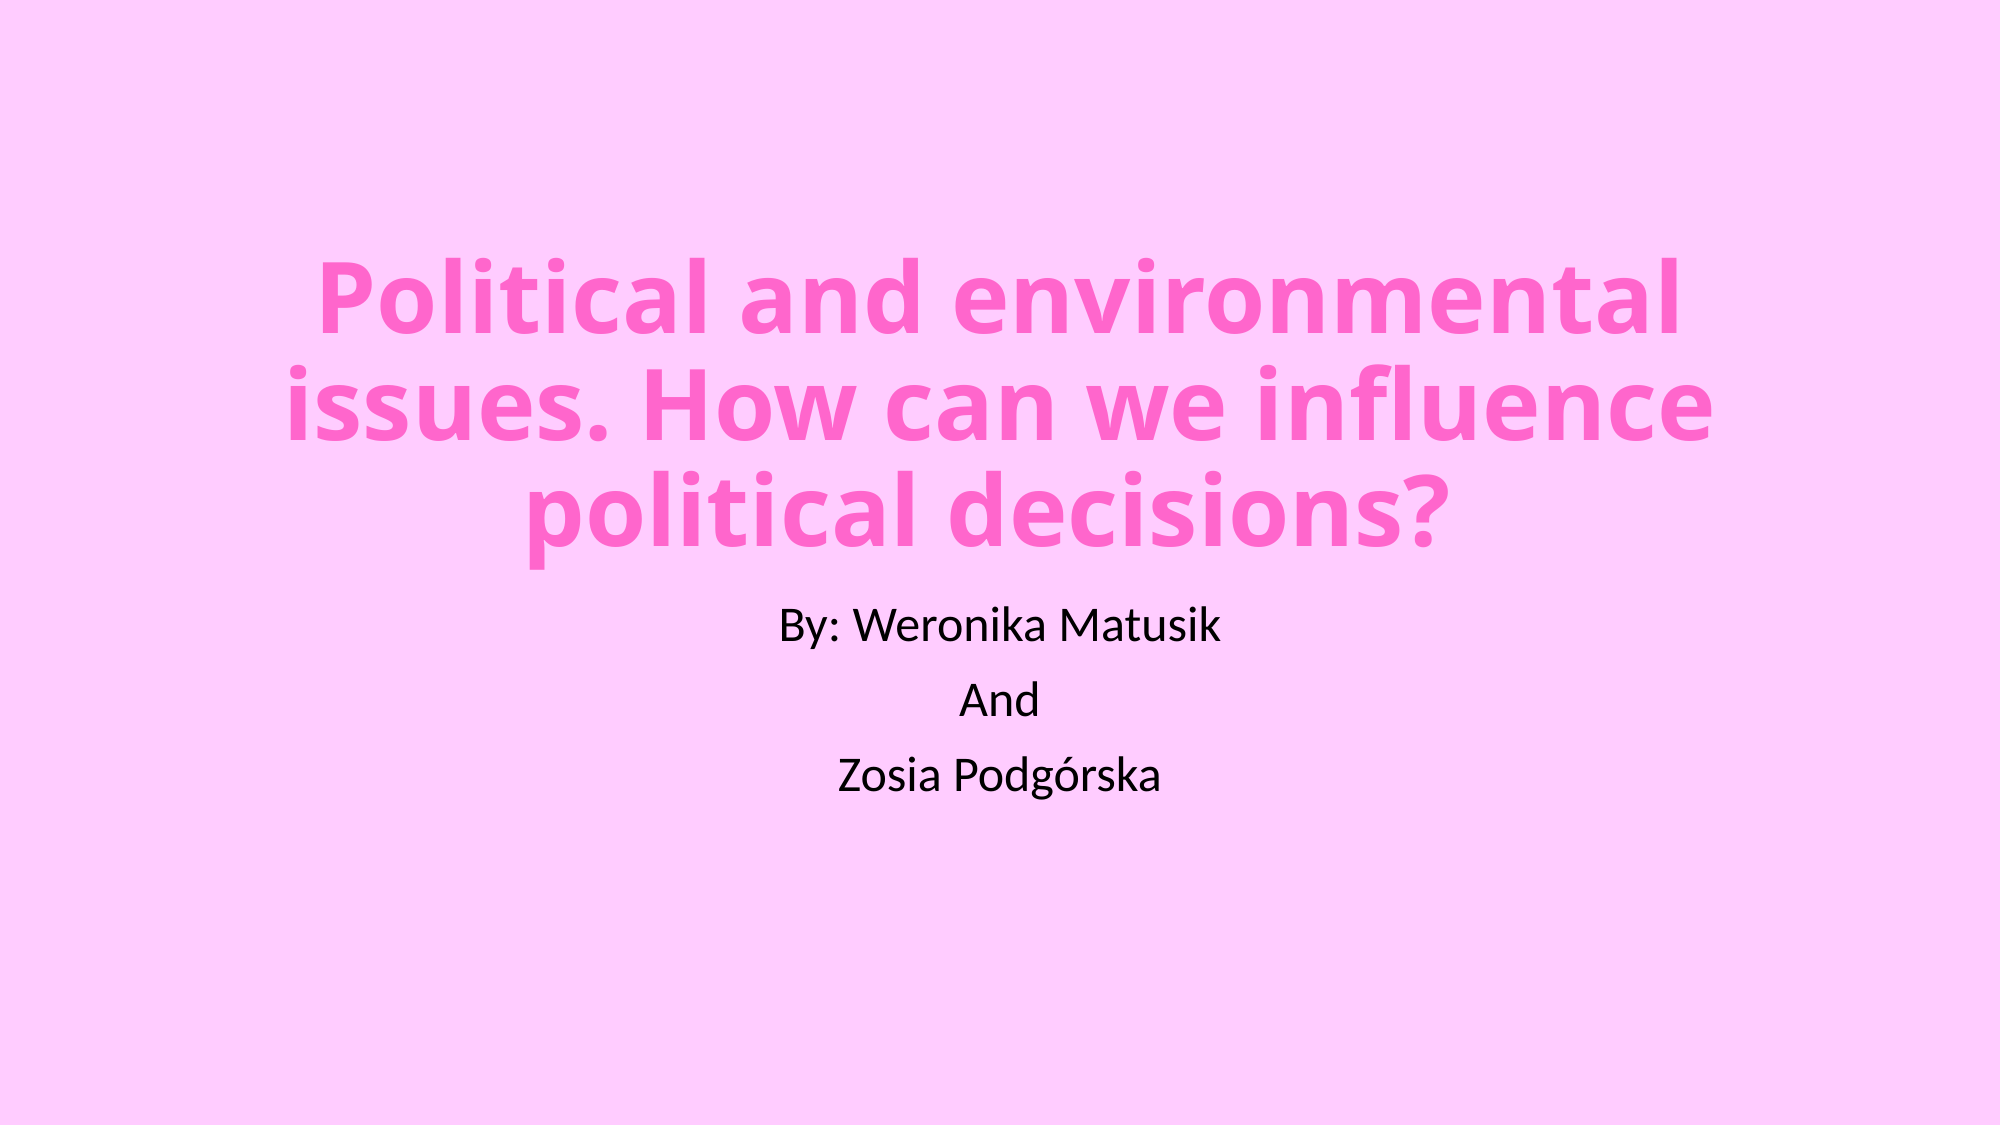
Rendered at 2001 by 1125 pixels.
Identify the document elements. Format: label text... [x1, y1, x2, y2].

subtitle By: Weronika Matusik And Zosia Podgórska [249, 590, 1750, 863]
title Political and environmental issues. How can we influence political decisions? [249, 184, 1750, 576]
